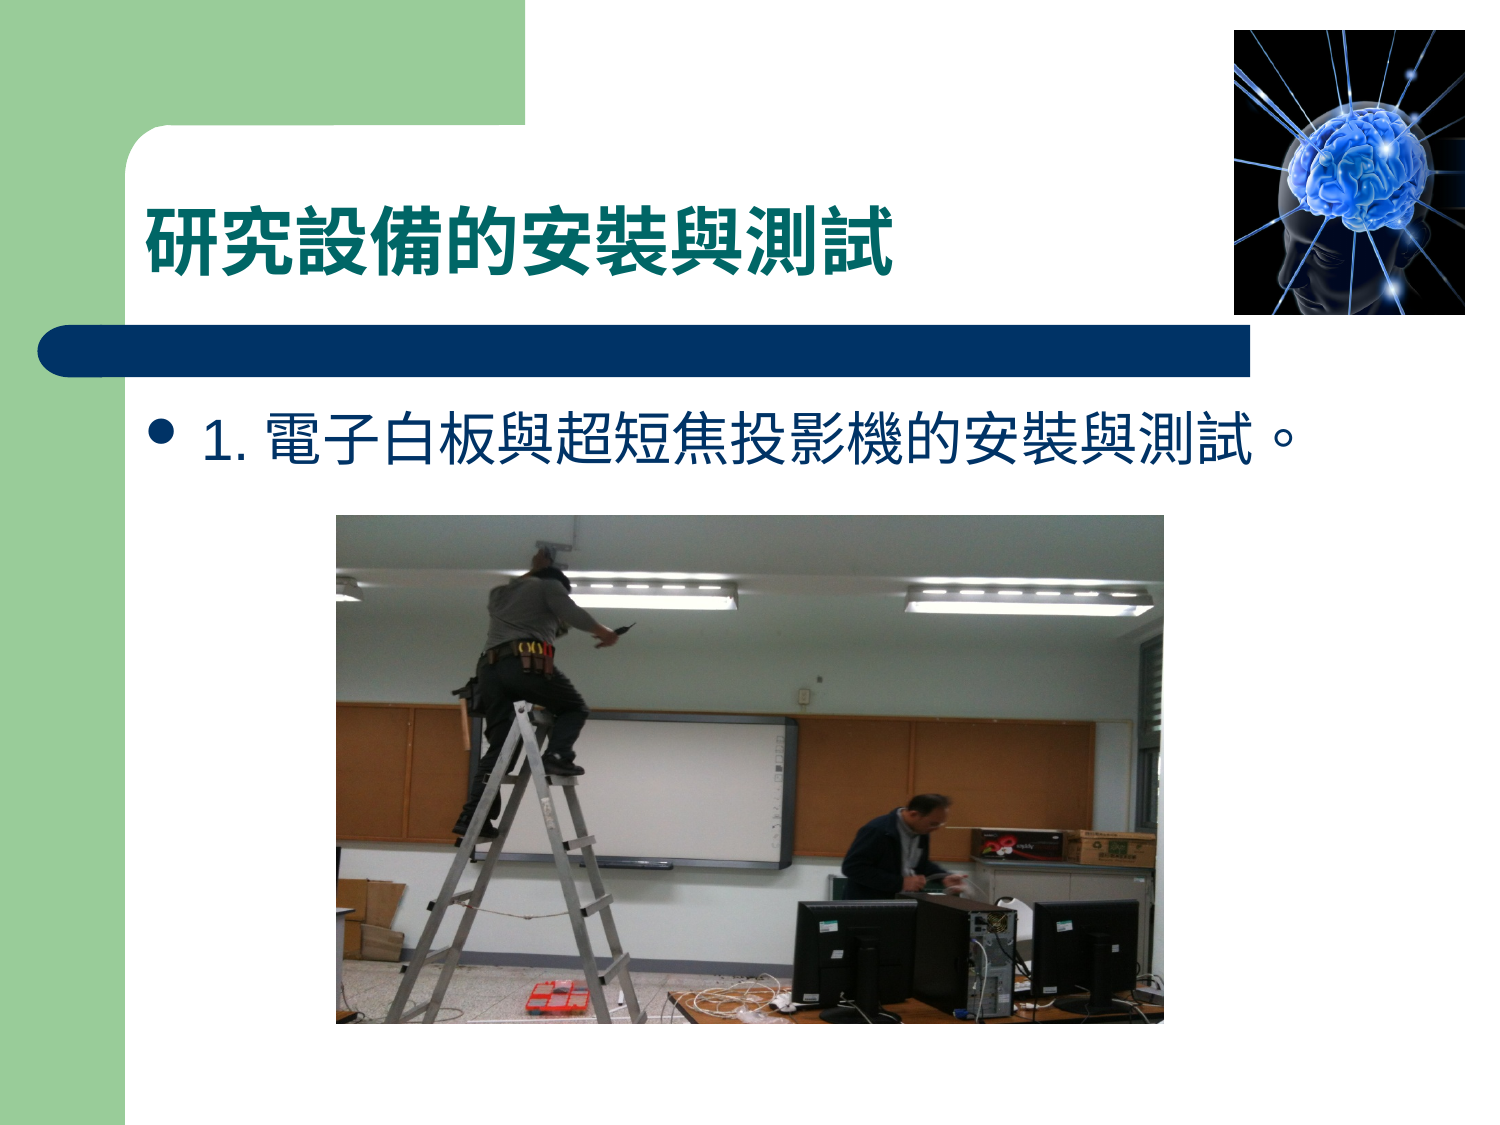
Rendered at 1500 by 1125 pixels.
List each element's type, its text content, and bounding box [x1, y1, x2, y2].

picture [336, 515, 1164, 1024]
list 1.電子白板與超短焦投影機的安裝與測試。 [137, 387, 1400, 999]
picture [1234, 30, 1465, 315]
title 研究設備的安裝與測試 [136, 136, 1234, 301]
